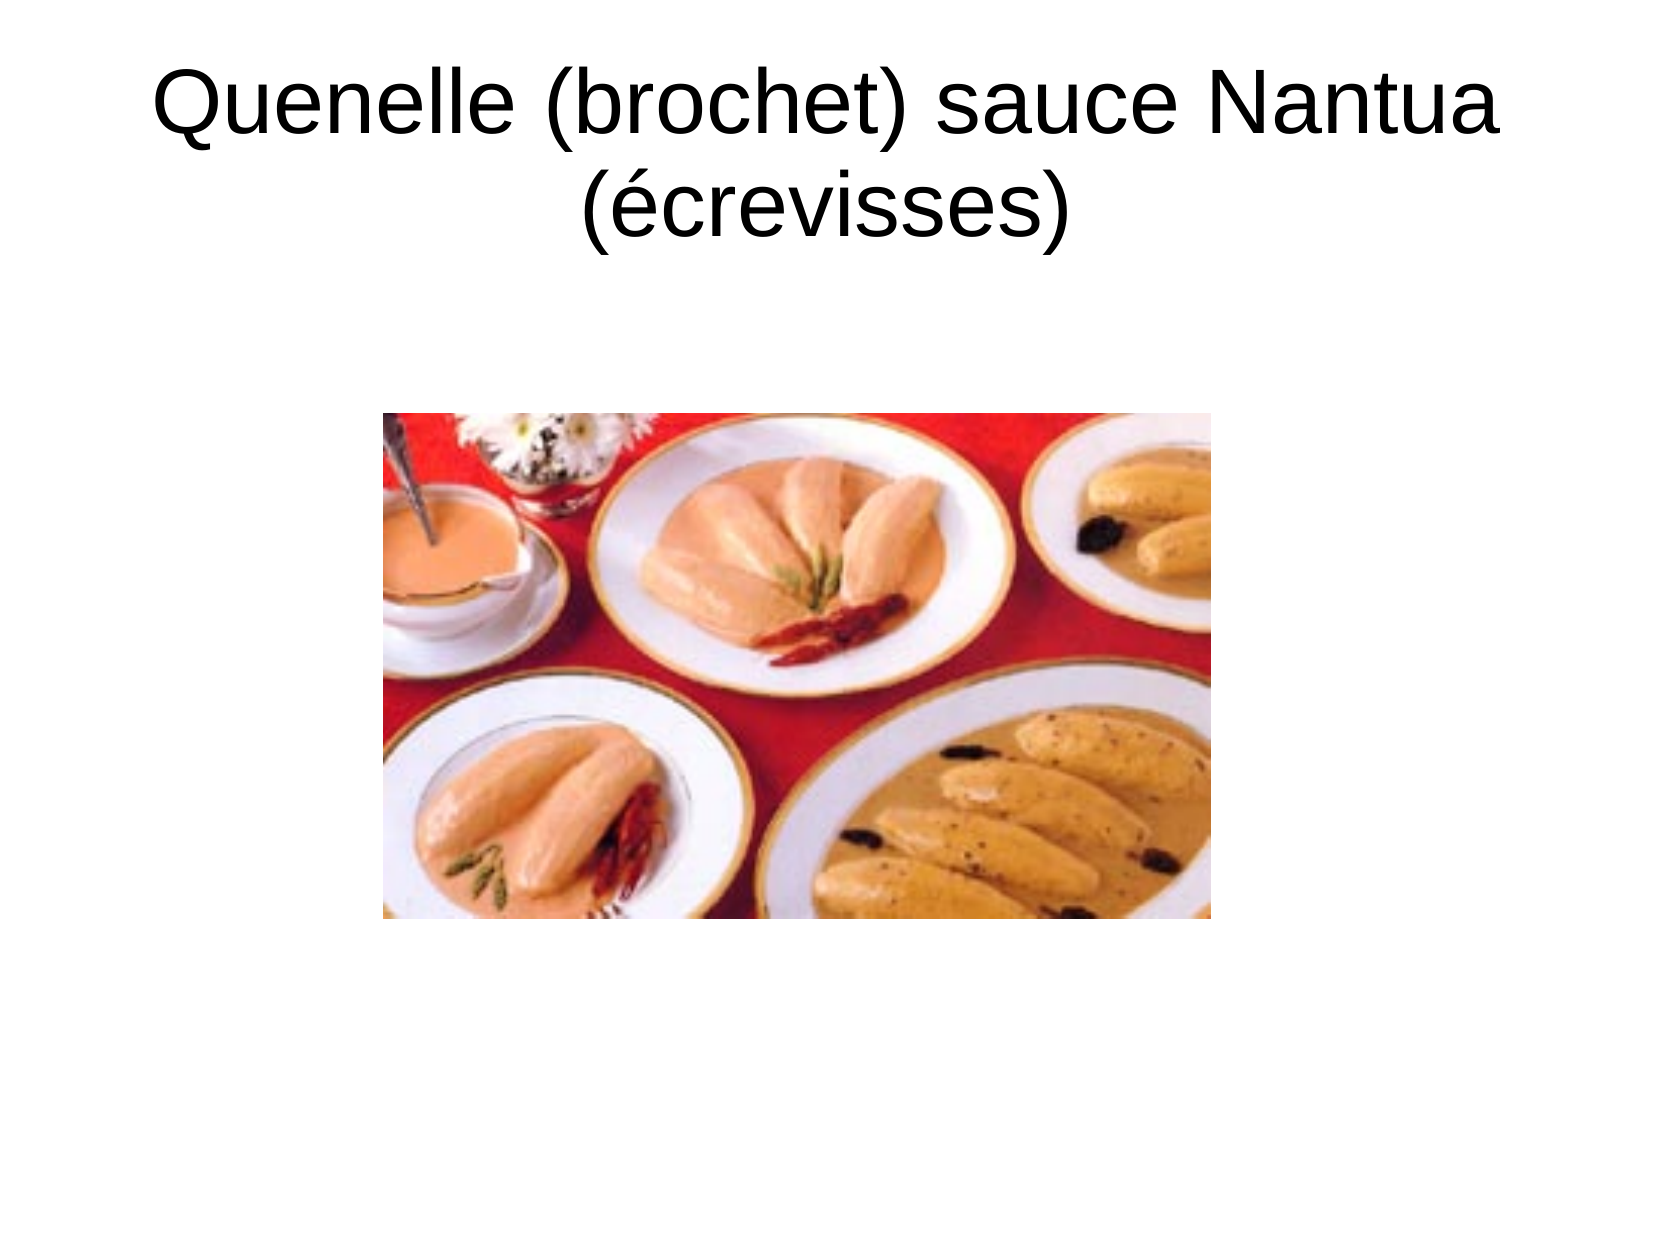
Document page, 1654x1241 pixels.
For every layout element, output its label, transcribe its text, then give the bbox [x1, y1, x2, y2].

title Quenelle (brochet) sauce Nantua (écrevisses) [82, 50, 1571, 256]
picture [383, 413, 1211, 919]
